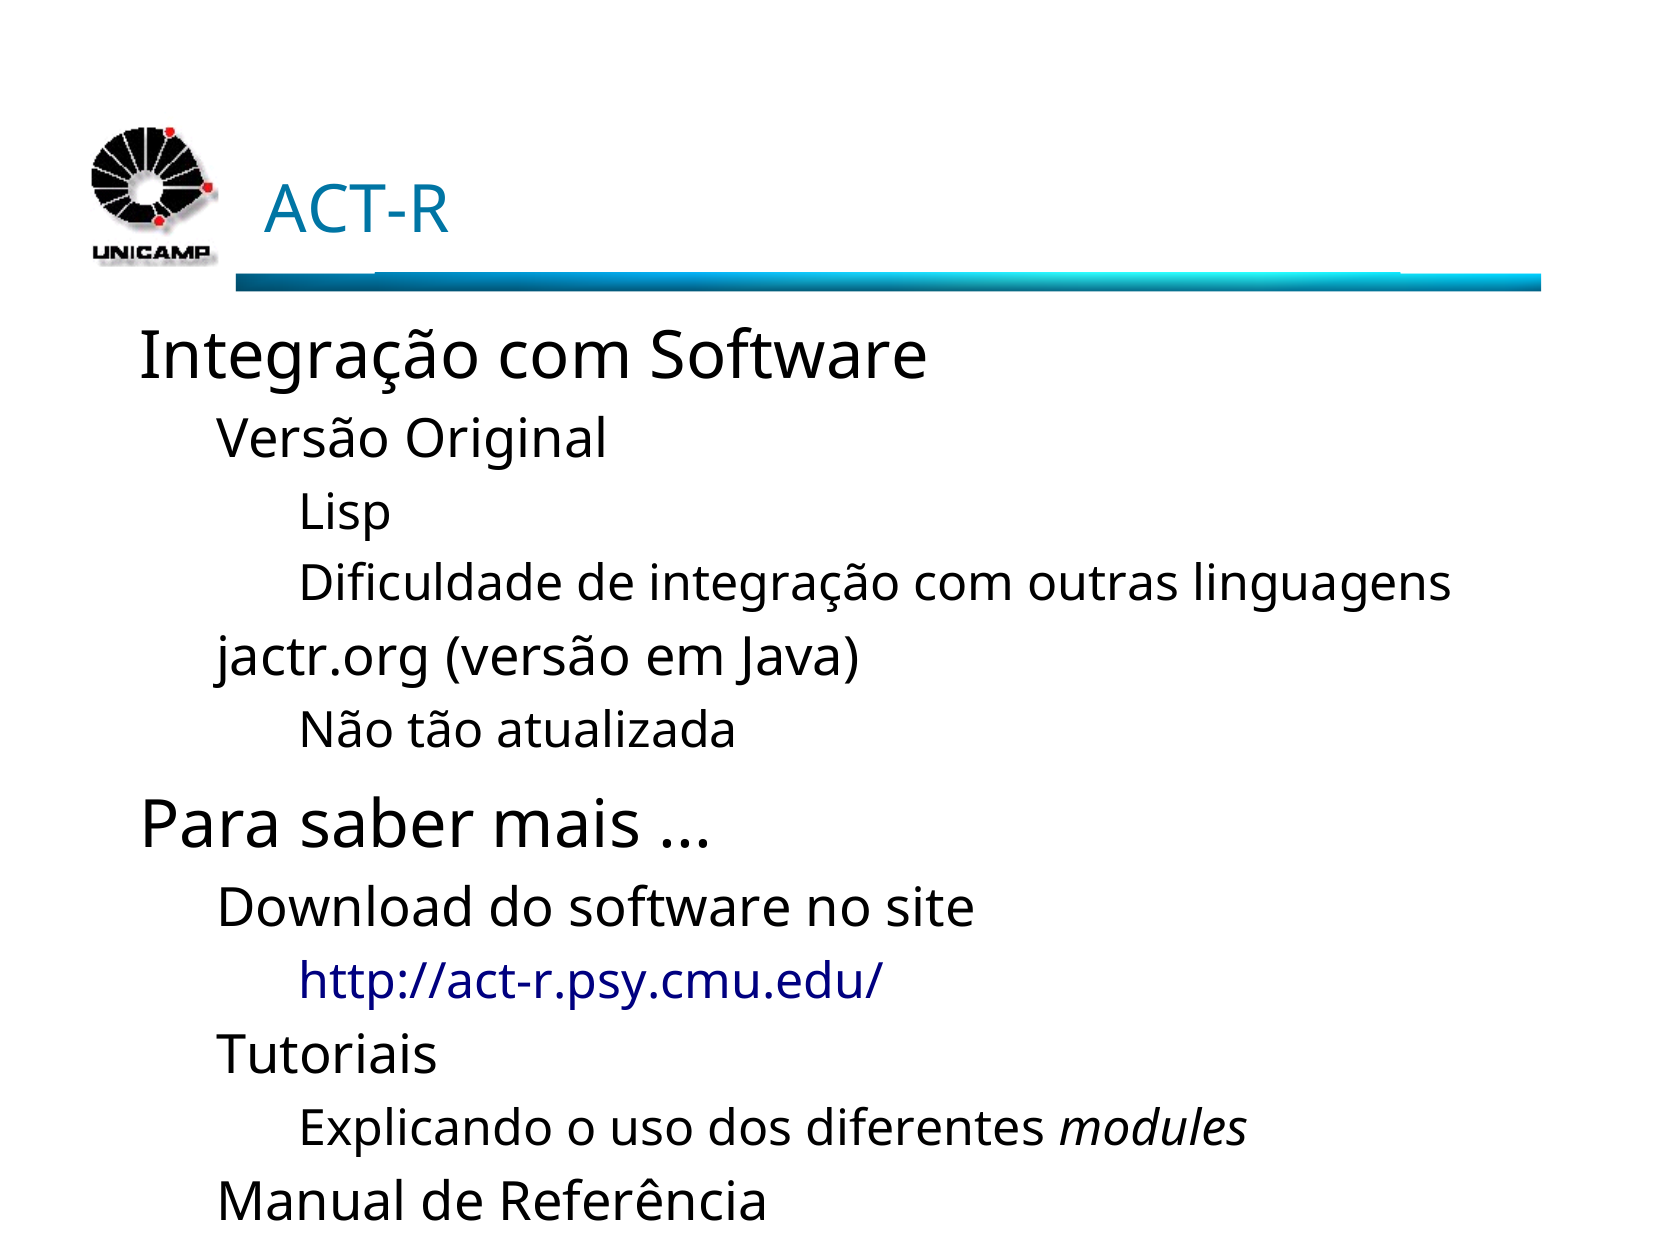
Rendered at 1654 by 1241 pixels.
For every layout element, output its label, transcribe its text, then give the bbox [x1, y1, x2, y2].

title ACT-R [264, 57, 1534, 250]
list Integração com Software Versão Original Lisp Dificuldade de integração com outras linguagens jactr.org (versão em Java) Não tão atualizada Para saber mais ... Download do software no site http://act-r.psy.cmu.edu/ Tutoriais Explicando o uso dos diferentes modules Manual de Referência [121, 309, 1534, 1167]
picture [125, 272, 1654, 295]
